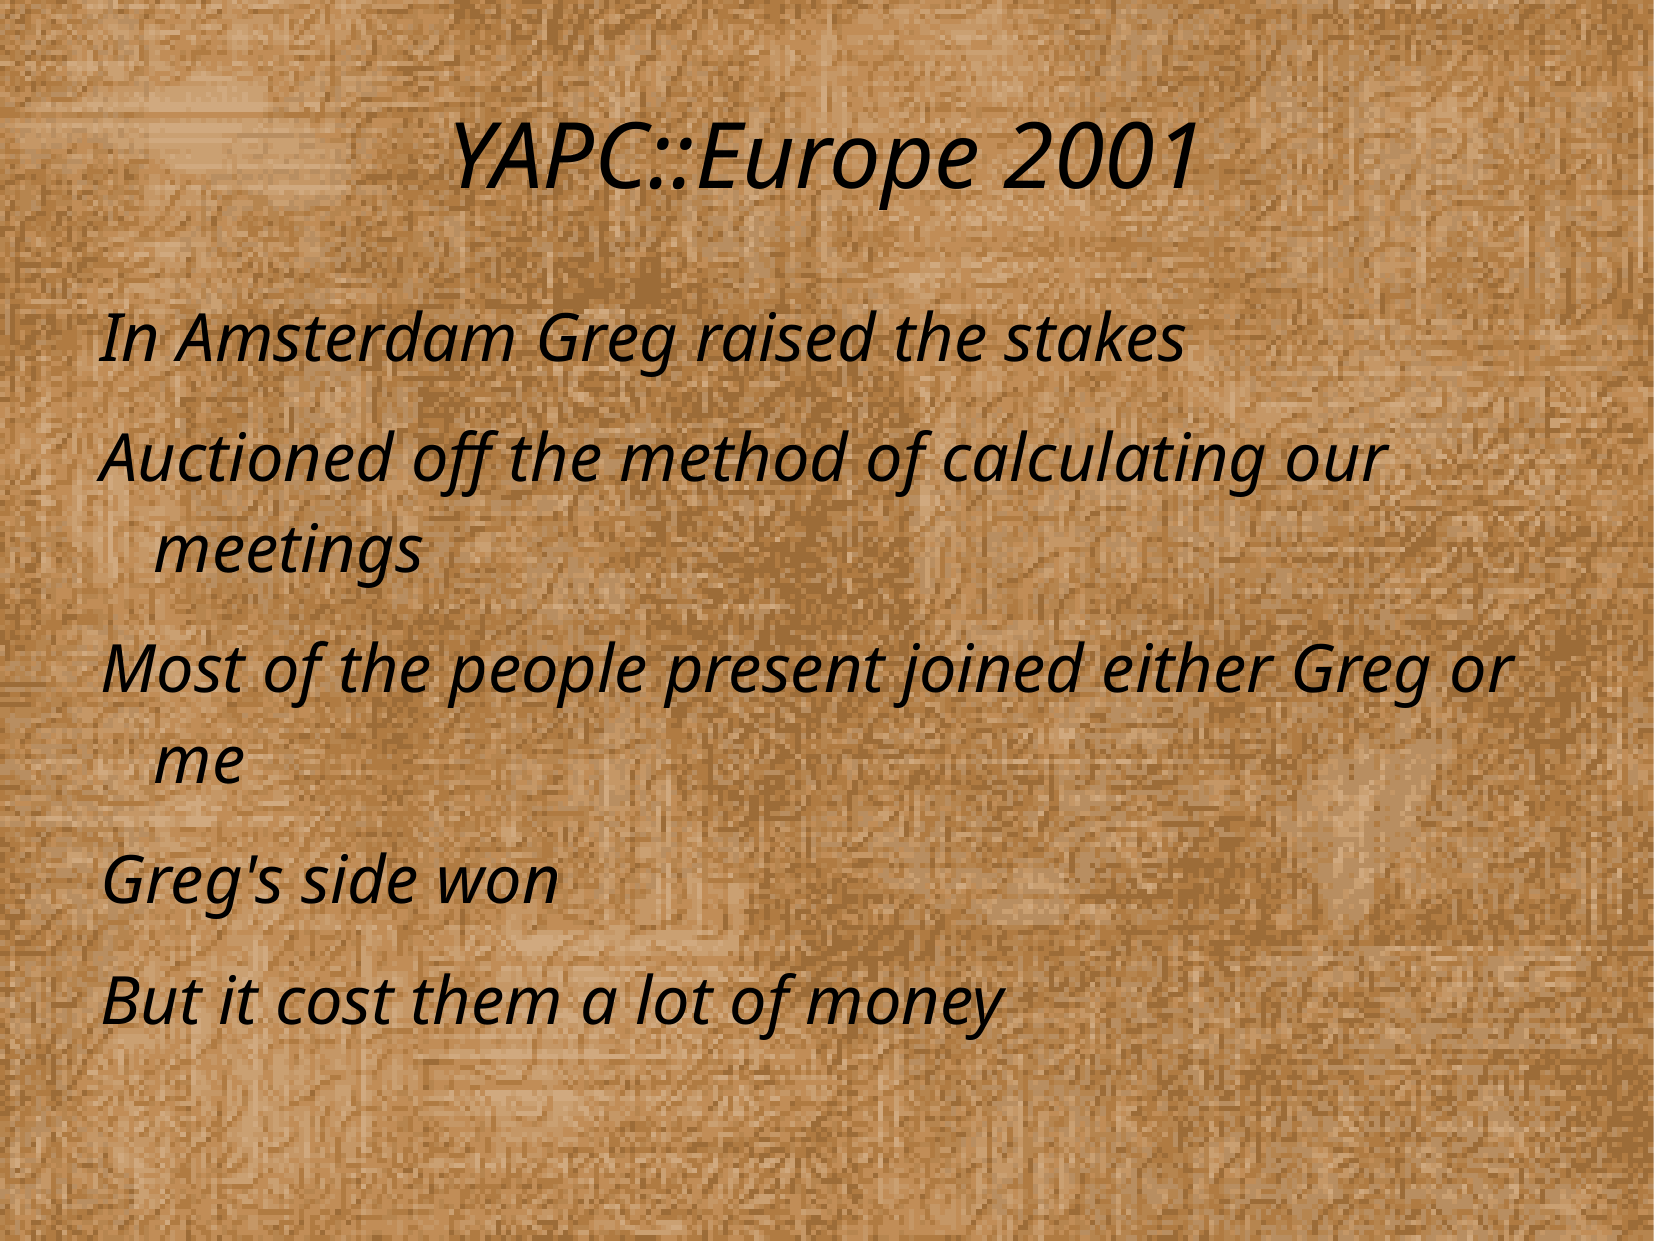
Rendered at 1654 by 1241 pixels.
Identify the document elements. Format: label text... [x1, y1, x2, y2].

picture [0, 0, 1654, 1241]
list In Amsterdam Greg raised the stakes Auctioned off the method of calculating our meetings Most of the people present joined either Greg or me Greg's side won But it cost them a lot of money [82, 290, 1571, 1094]
title YAPC::Europe 2001 [82, 56, 1571, 250]
